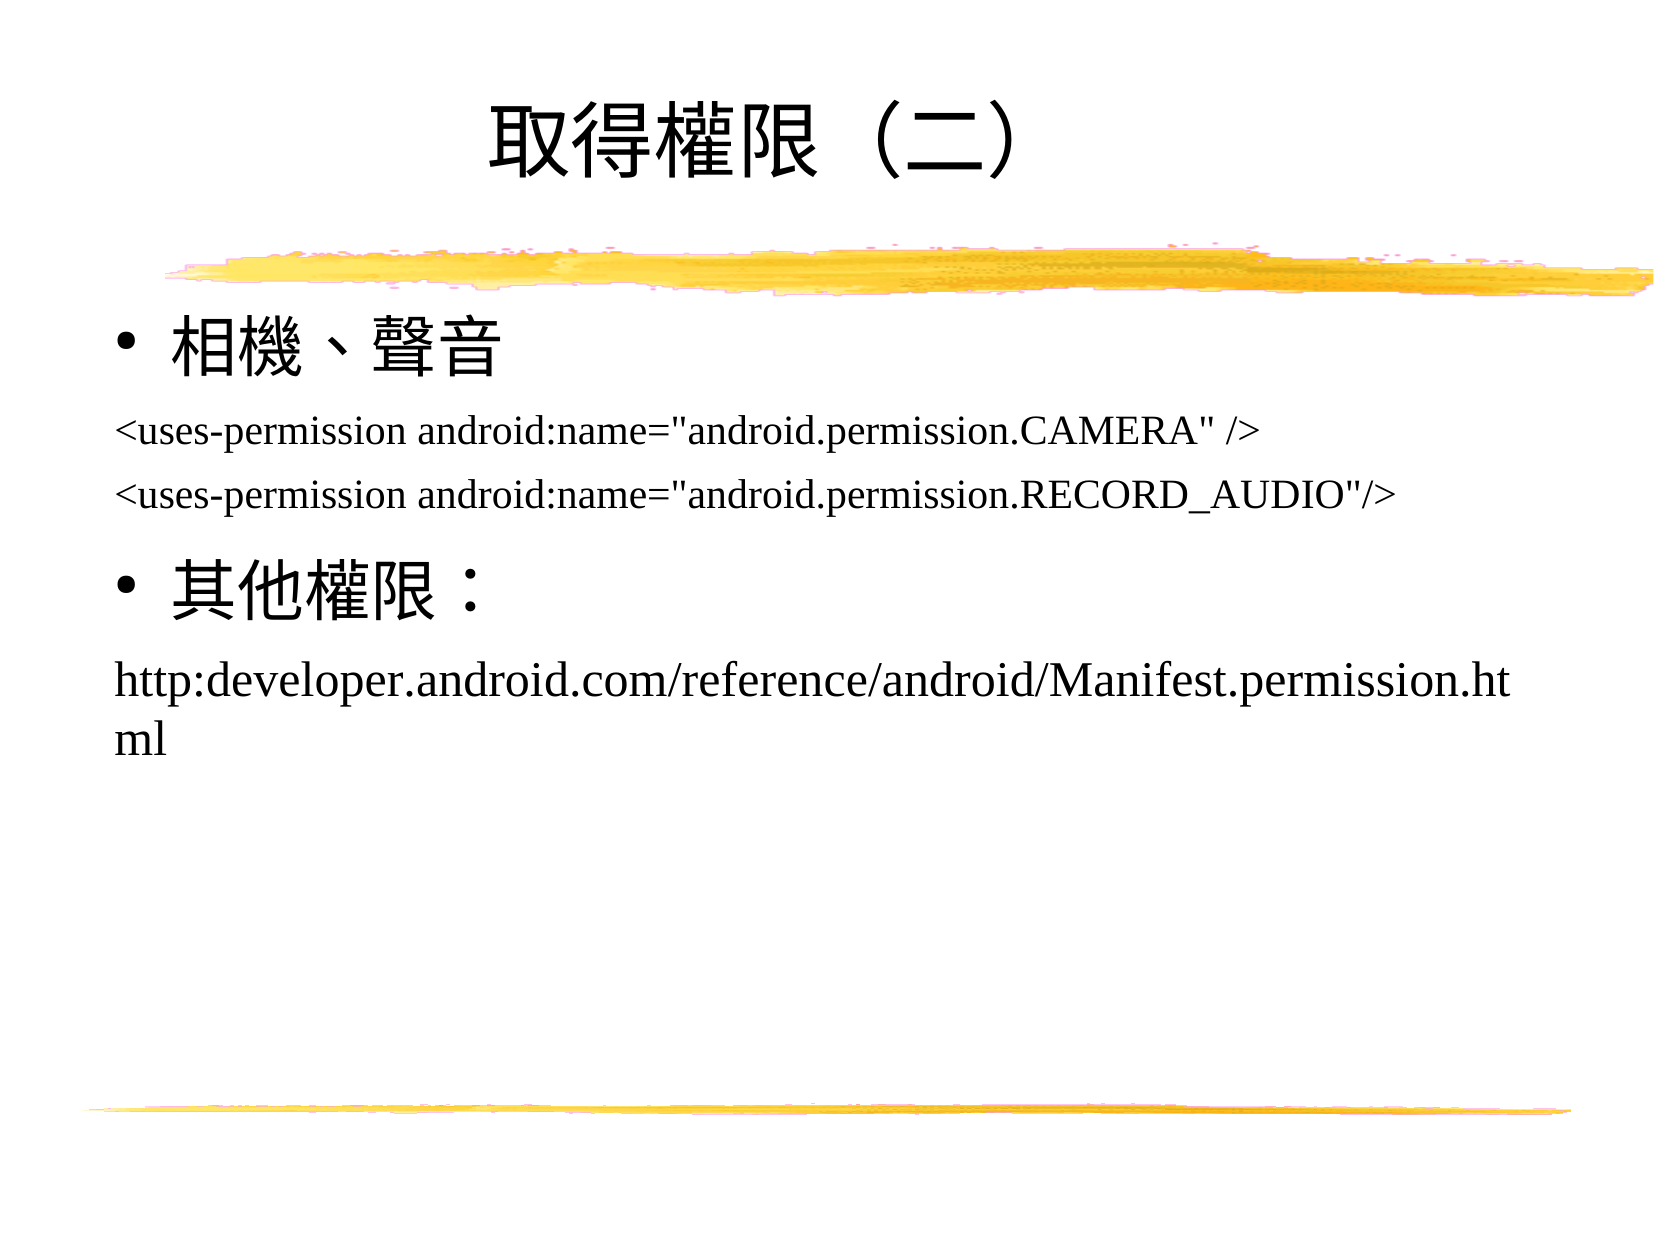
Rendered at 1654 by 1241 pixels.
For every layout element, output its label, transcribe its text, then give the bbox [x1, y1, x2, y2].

title 取得權限（二） [76, 28, 1482, 235]
picture [82, 1102, 1571, 1117]
list 相機、聲音 <uses-permission android:name="android.permission.CAMERA" /> <uses-permission android:name="android.permission.RECORD_AUDIO"/> 其他權限： http:developer.android.com/reference/android/Manifest.permission.html [114, 288, 1520, 1033]
picture [165, 237, 1654, 308]
